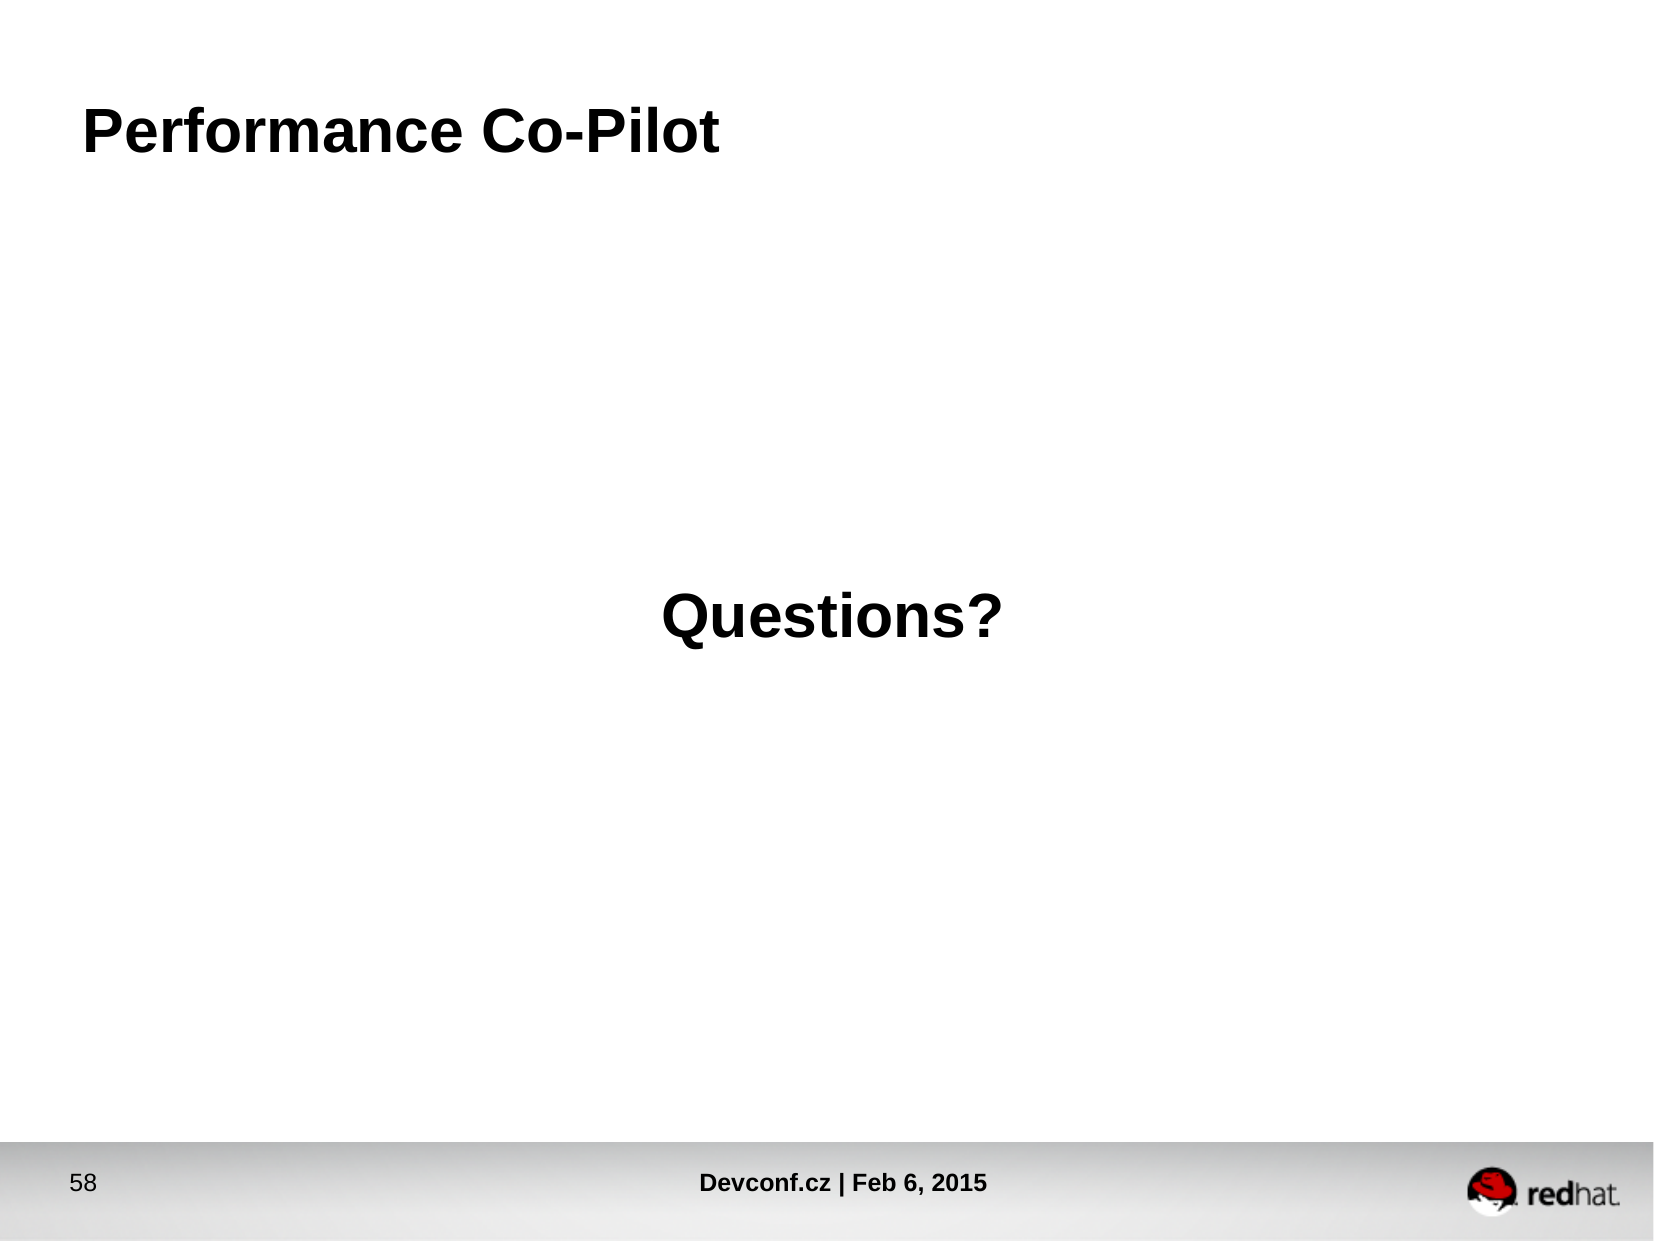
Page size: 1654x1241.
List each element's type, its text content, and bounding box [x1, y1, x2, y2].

title Performance Co-Pilot [82, 37, 1571, 226]
picture [0, 1142, 1654, 1241]
title Questions? [661, 521, 1115, 710]
